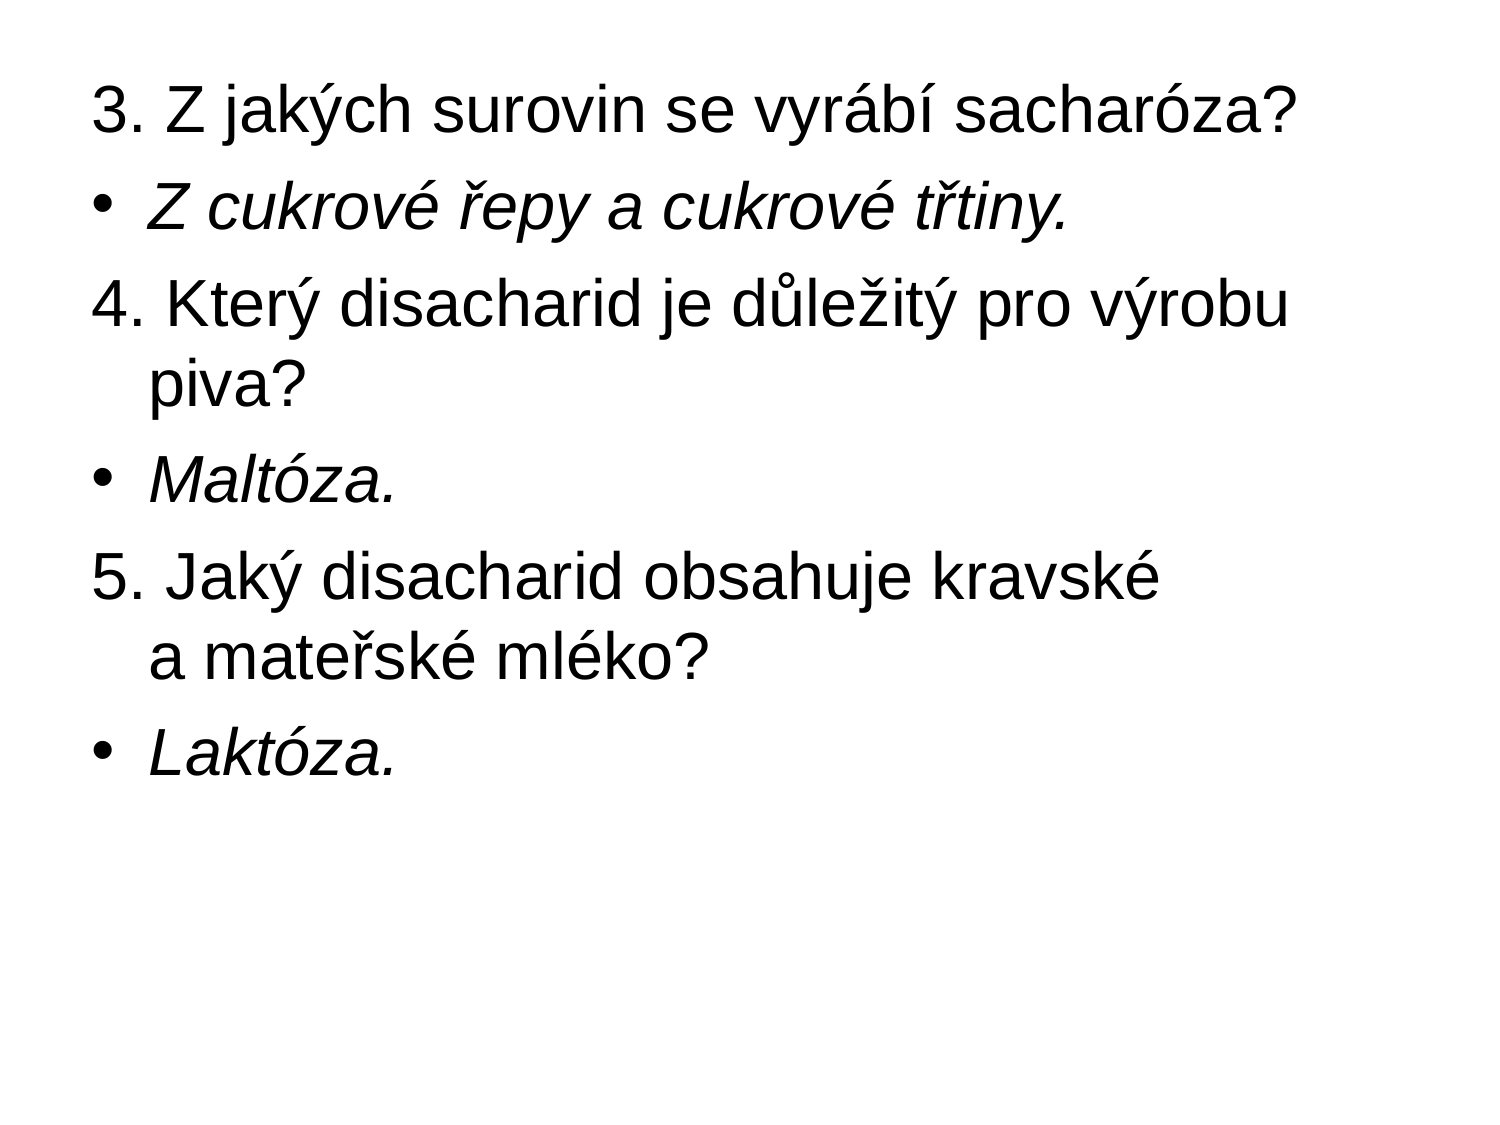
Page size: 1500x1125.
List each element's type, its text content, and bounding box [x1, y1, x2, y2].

list 3. Z jakých surovin se vyrábí sacharóza? Z cukrové řepy a cukrové třtiny. 4. Který disacharid je důležitý pro výrobu piva? Maltóza. 5. Jaký disacharid obsahuje kravské a mateřské mléko? Laktóza. [76, 58, 1427, 1010]
